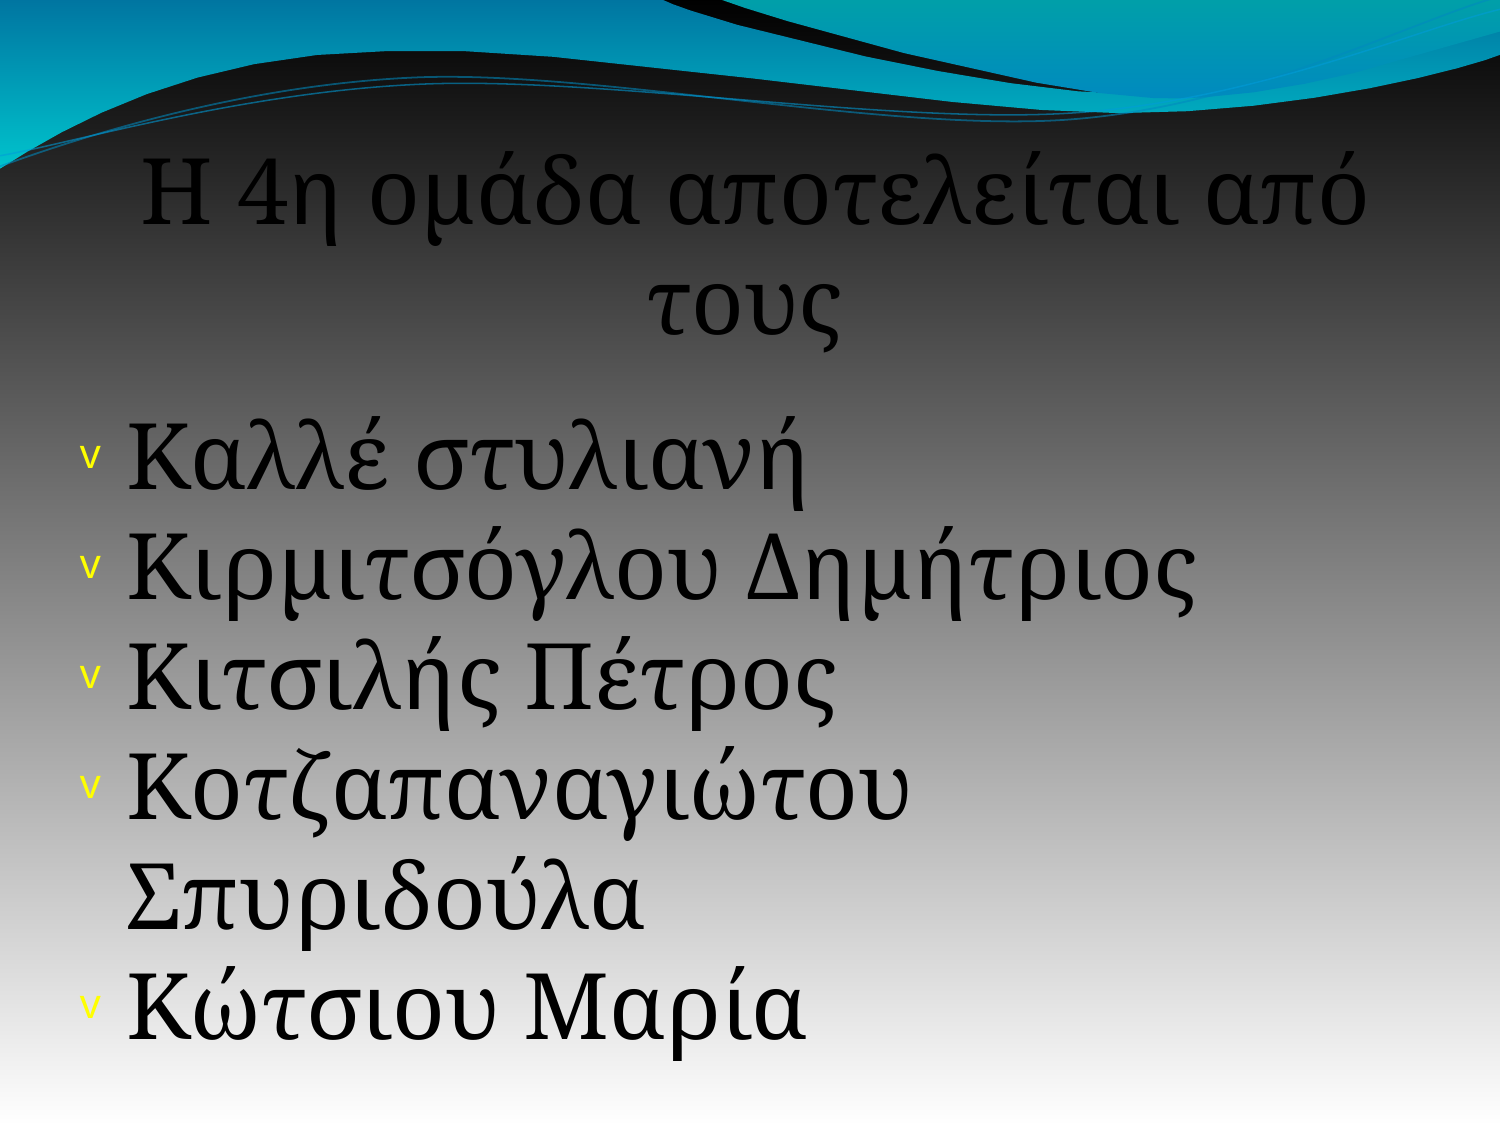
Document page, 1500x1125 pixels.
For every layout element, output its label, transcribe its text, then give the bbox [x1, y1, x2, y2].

text_box Η 4η ομάδα αποτελείται από τους Καλλέ στυλιανή Κιρμιτσόγλου Δημήτριος Κιτσιλής Πέτρος Κοτζαπαναγιώτου Σπυριδούλα Κώτσιου Μαρία [64, 125, 1447, 1110]
